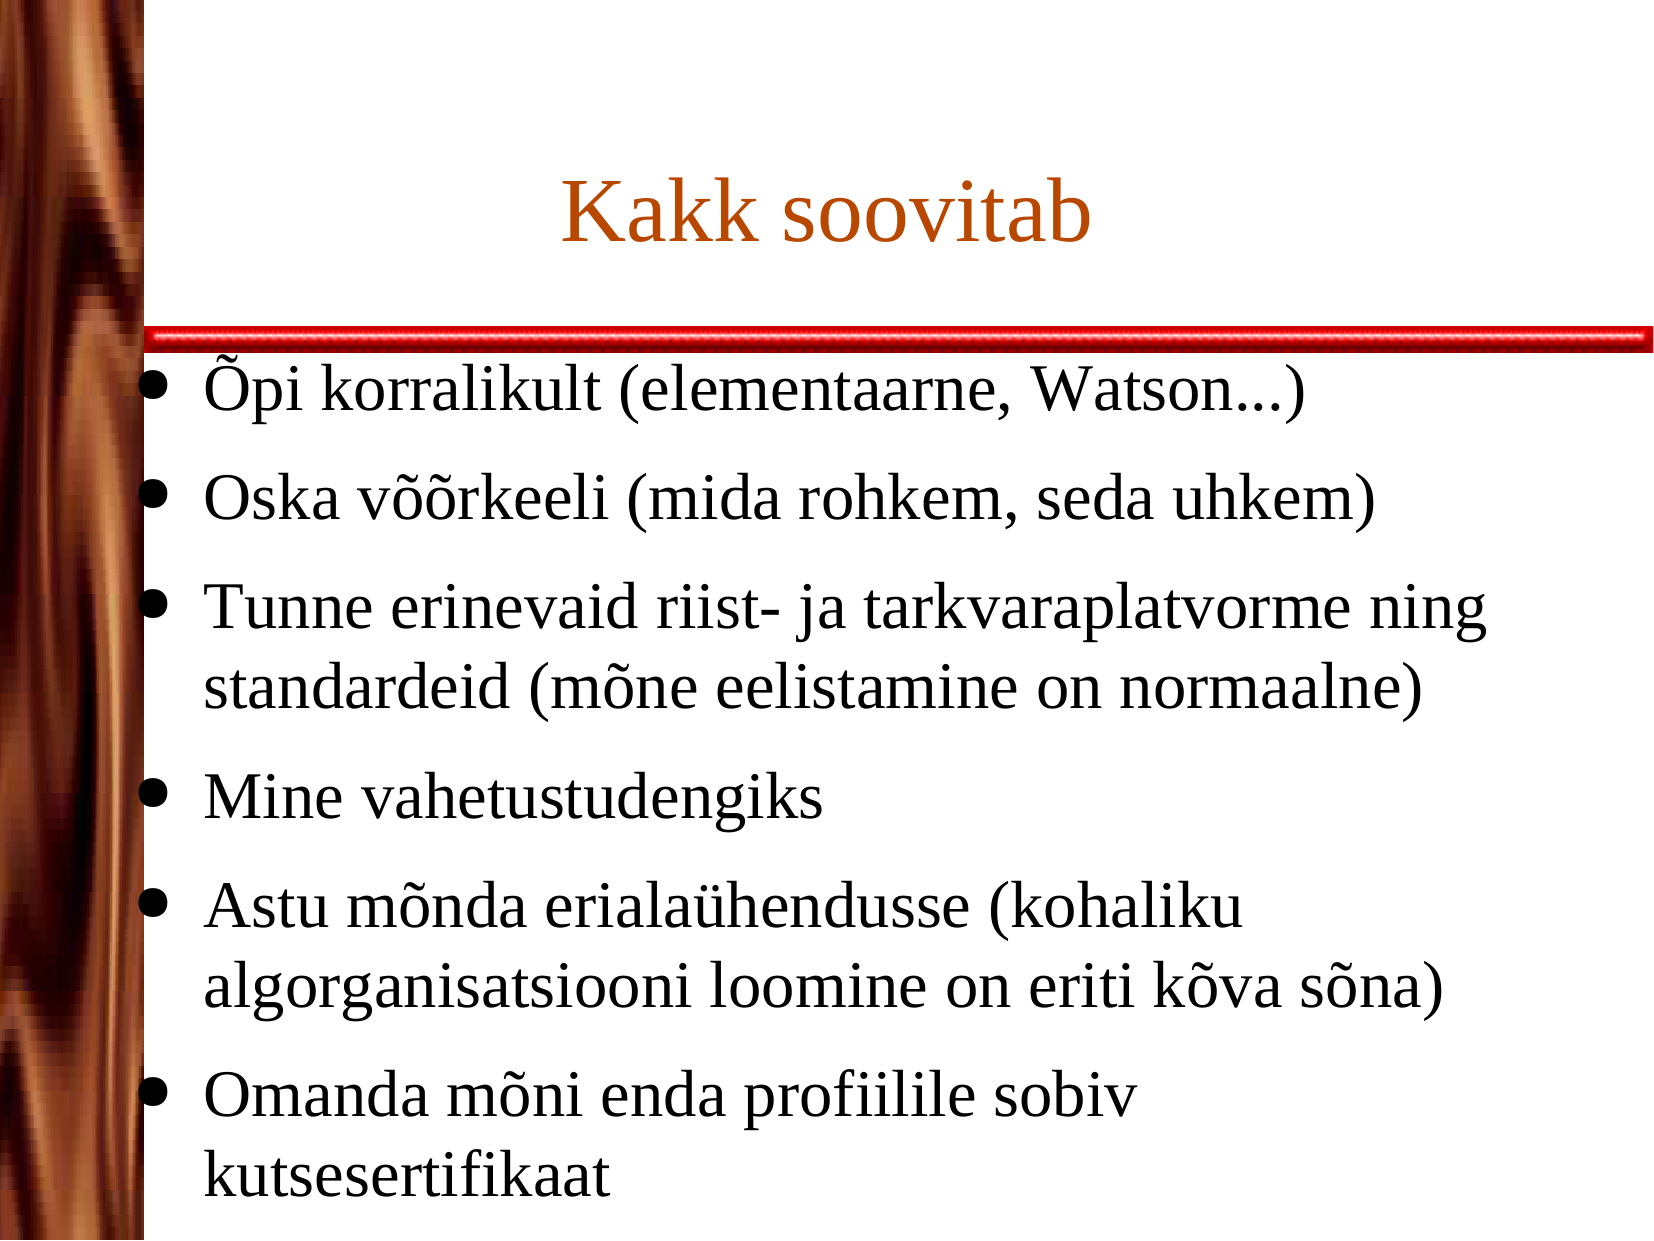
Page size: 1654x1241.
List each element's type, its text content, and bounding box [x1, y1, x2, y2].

picture [0, 0, 1654, 1240]
title Kakk soovitab [121, 98, 1533, 314]
list Õpi korralikult (elementaarne, Watson...) Oska võõrkeeli (mida rohkem, seda uhkem) Tunne erinevaid riist- ja tarkvaraplatvorme ning standardeid (mõne eelistamine on normaalne) Mine vahetustudengiks Astu mõnda erialaühendusse (kohaliku algorganisatsiooni loomine on eriti kõva sõna) Omanda mõni enda profiilile sobiv kutsesertifikaat [121, 344, 1533, 1206]
